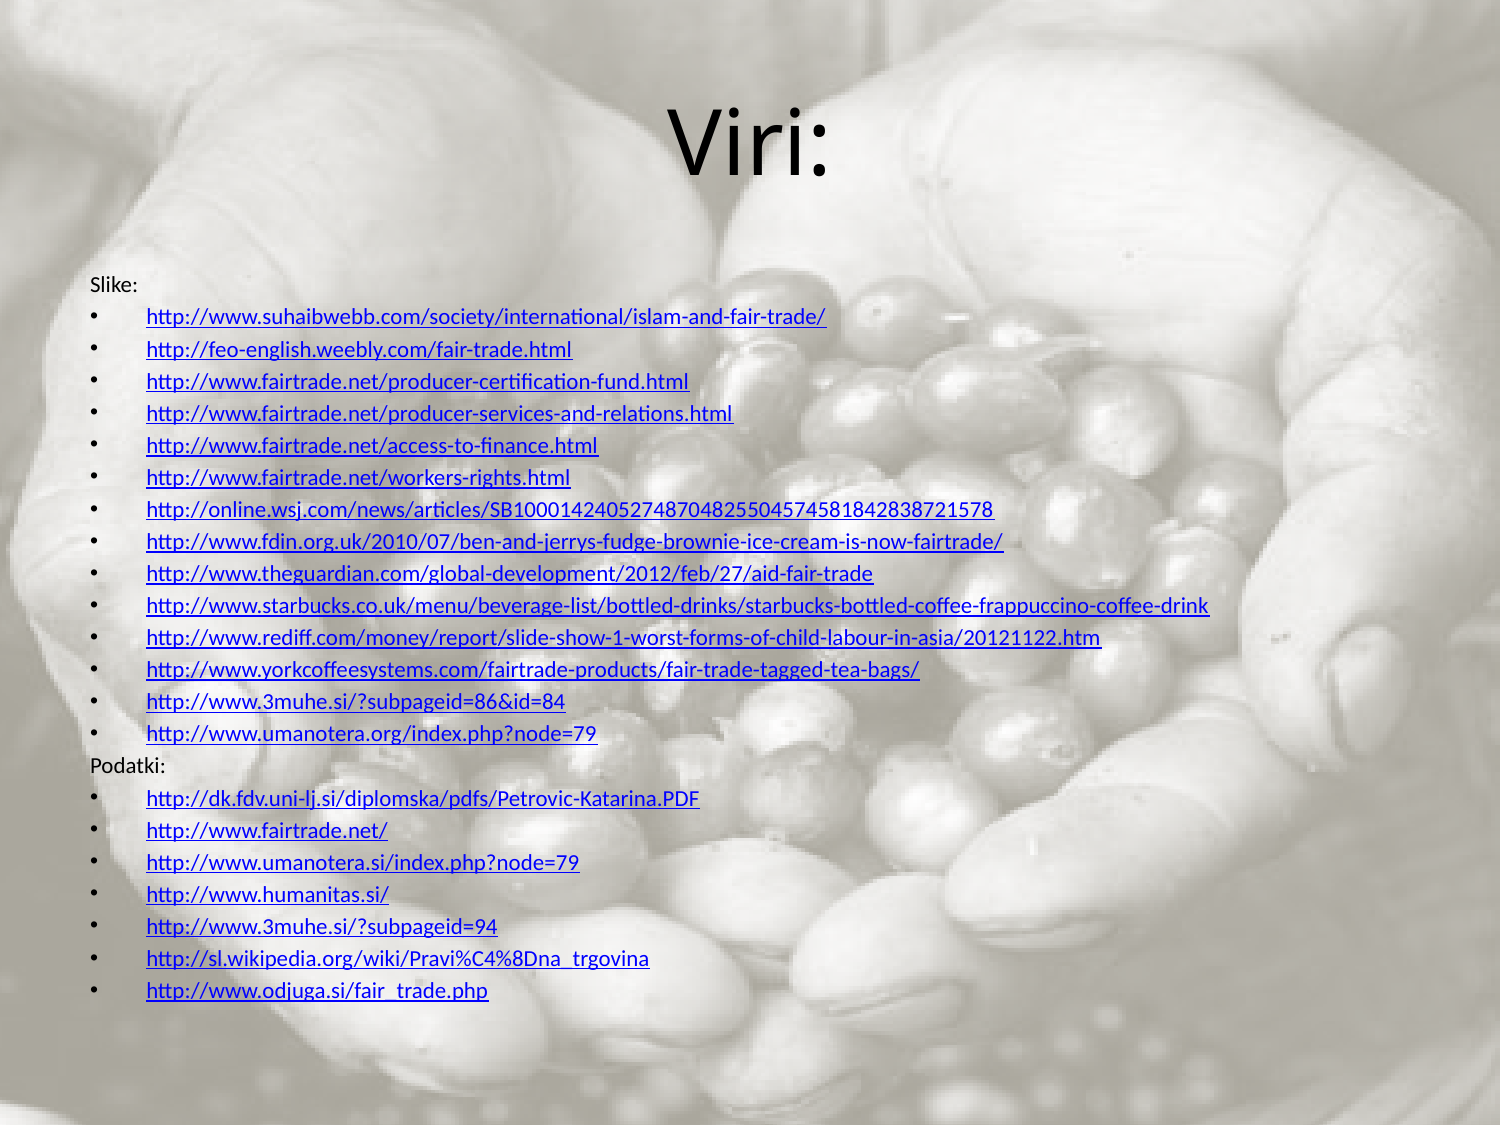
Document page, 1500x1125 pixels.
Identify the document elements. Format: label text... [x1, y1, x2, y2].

picture [0, 0, 1500, 1125]
list Slike: http://www.suhaibwebb.com/society/international/islam-and-fair-trade/ http://feo-english.weebly.com/fair-trade.html http://www.fairtrade.net/producer-certification-fund.html http://www.fairtrade.net/producer-services-and-relations.html http://www.fairtrade.net/access-to-finance.html http://www.fairtrade.net/workers-rights.html http://online.wsj.com/news/articles/SB10001424052748704825504574581842838721578 http://www.fdin.org.uk/2010/07/ben-and-jerrys-fudge-brownie-ice-cream-is-now-fairtrade/ http://www.theguardian.com/global-development/2012/feb/27/aid-fair-trade http://www.starbucks.co.uk/menu/beverage-list/bottled-drinks/starbucks-bottled-coffee-frappuccino-coffee-drink http://www.rediff.com/money/report/slide-show-1-worst-forms-of-child-labour-in-asia/20121122.htm http://www.yorkcoffeesystems.com/fairtrade-products/fair-trade-tagged-tea-bags/ http://www.3muhe.si/?subpageid=86&id=84 http://www.umanotera.org/index.php?node=79 Podatki: http://dk.fdv.uni-lj.si/diplomska/pdfs/Petrovic-Katarina.PDF http://www.fairtrade.net/ http://www.umanotera.si/index.php?node=79 http://www.humanitas.si/ http://www.3muhe.si/?subpageid=94 http://sl.wikipedia.org/wiki/Pravi%C4%8Dna_trgovina http://www.odjuga.si/fair_trade.php [75, 262, 1425, 1005]
title Viri: [75, 45, 1425, 233]
